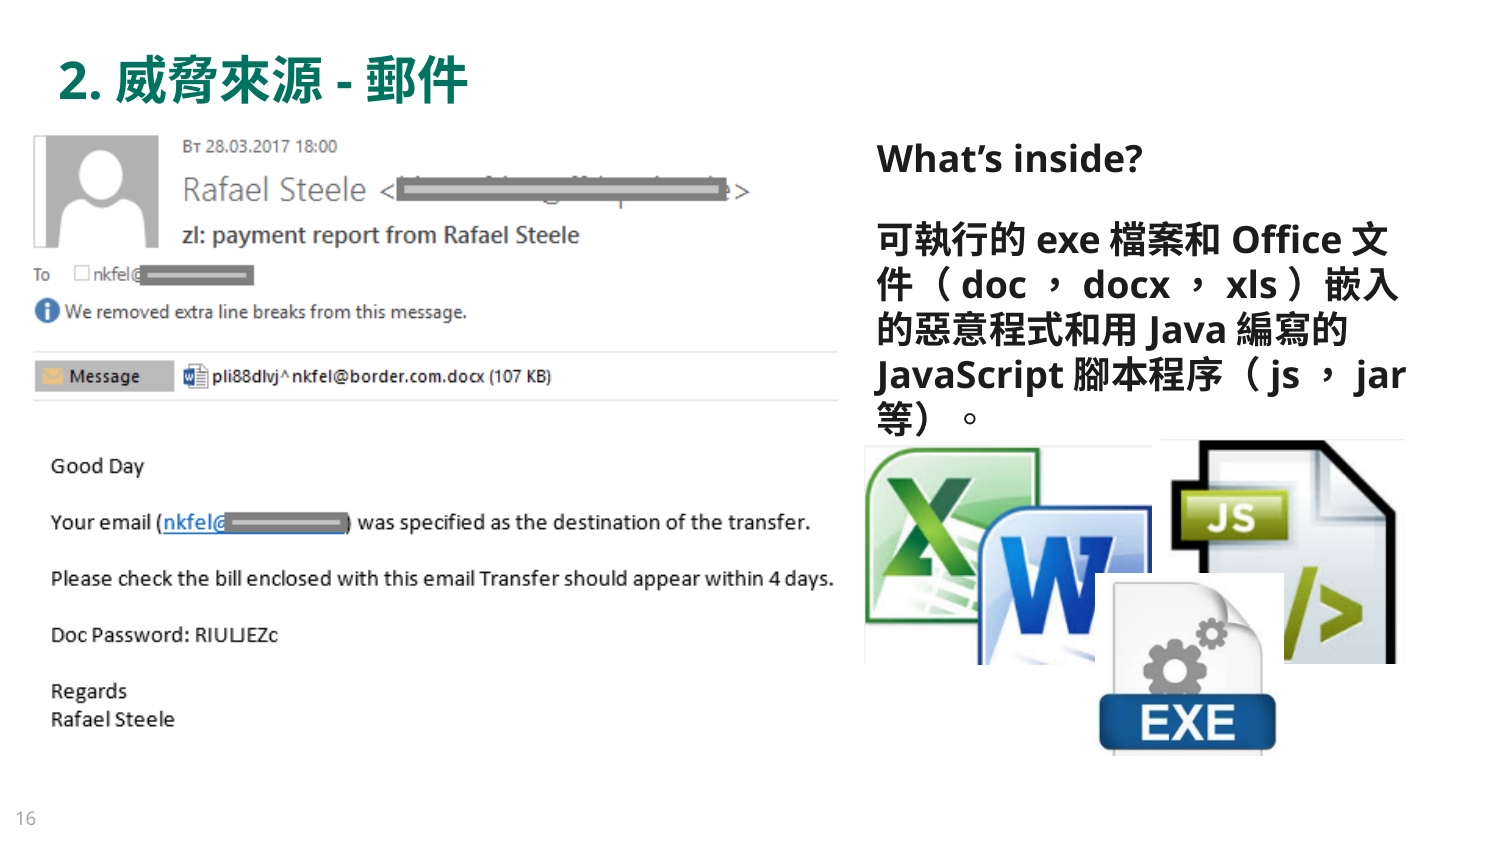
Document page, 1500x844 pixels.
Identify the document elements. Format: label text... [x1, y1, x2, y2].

text_box 可執行的exe檔案和Office文件（doc，docx，xls）嵌入的惡意程式和用Java編寫的JavaScript腳本程序（js，jar 等）。 [862, 209, 1441, 449]
text_box What’s inside? [862, 127, 1159, 187]
picture [864, 439, 1405, 756]
title 2.威脅來源-郵件 [58, 48, 1442, 162]
slide_number 16 [15, 806, 61, 831]
picture [29, 134, 838, 758]
